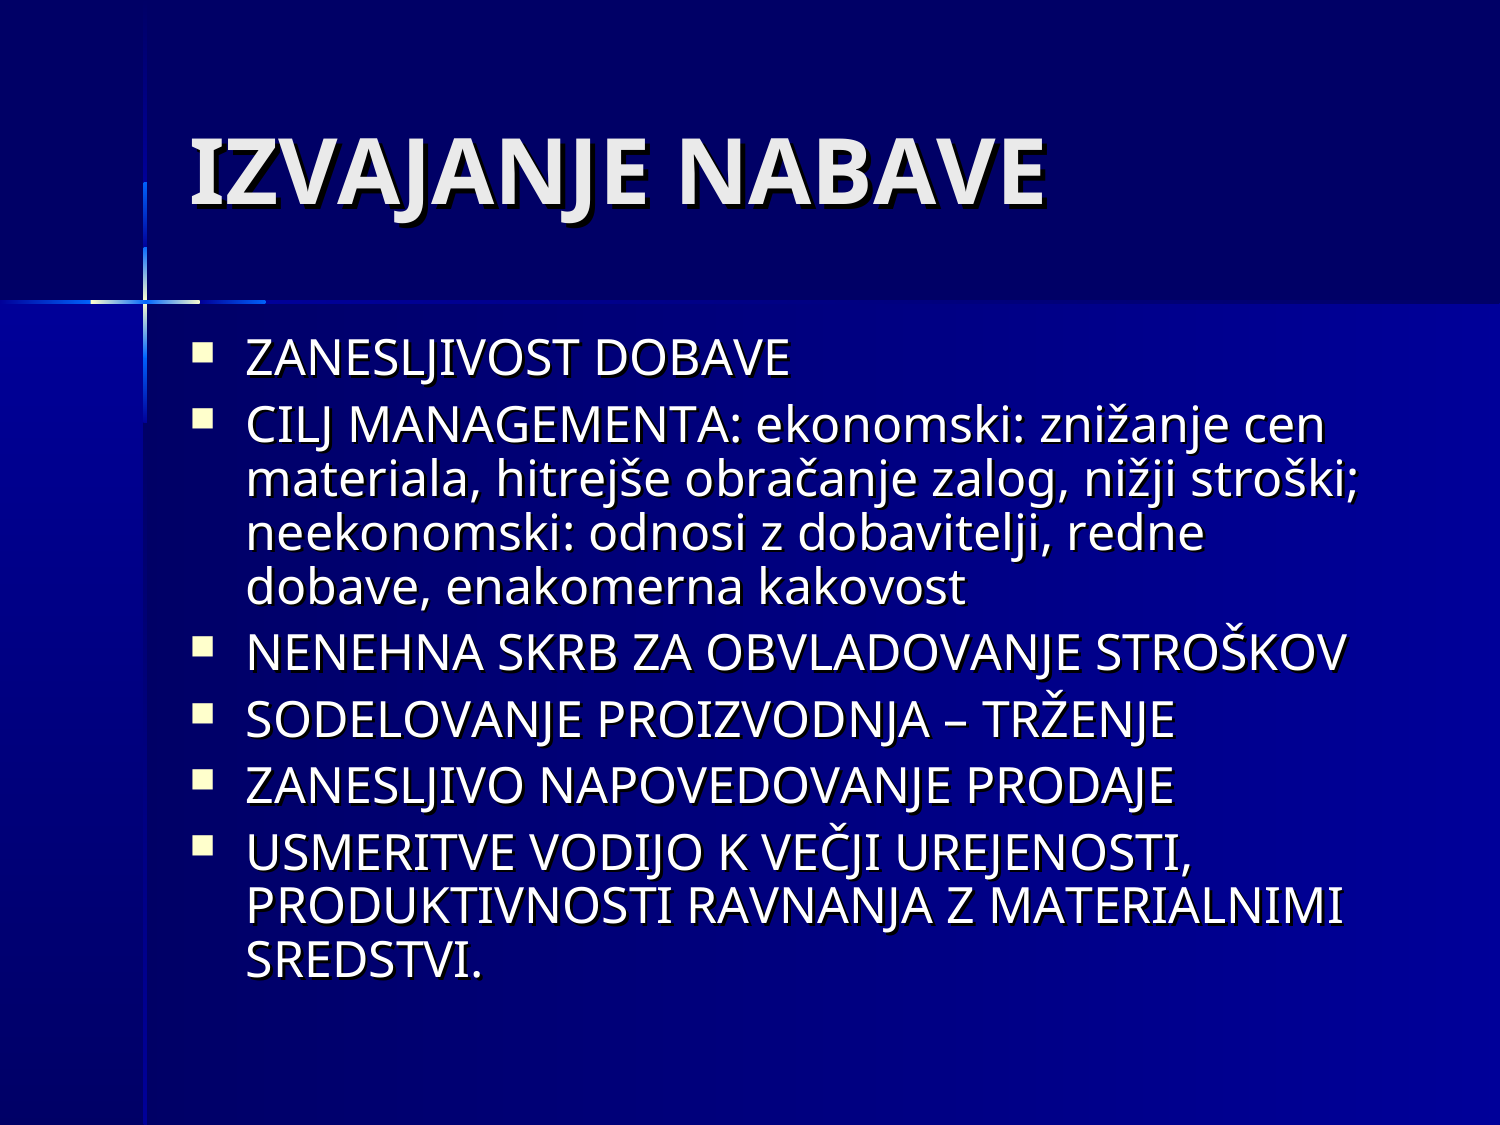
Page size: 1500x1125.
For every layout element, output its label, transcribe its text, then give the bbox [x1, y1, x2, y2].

list ZANESLJIVOST DOBAVE CILJ MANAGEMENTA: ekonomski: znižanje cen materiala, hitrejše obračanje zalog, nižji stroški; neekonomski: odnosi z dobavitelji, redne dobave, enakomerna kakovost NENEHNA SKRB ZA OBVLADOVANJE STROŠKOV SODELOVANJE PROIZVODNJA – TRŽENJE ZANESLJIVO NAPOVEDOVANJE PRODAJE USMERITVE VODIJO K VEČJI UREJENOSTI, PRODUKTIVNOSTI RAVNANJA Z MATERIALNIMI SREDSTVI. [174, 324, 1413, 1001]
title IZVAJANJE NABAVE [174, 49, 1413, 285]
